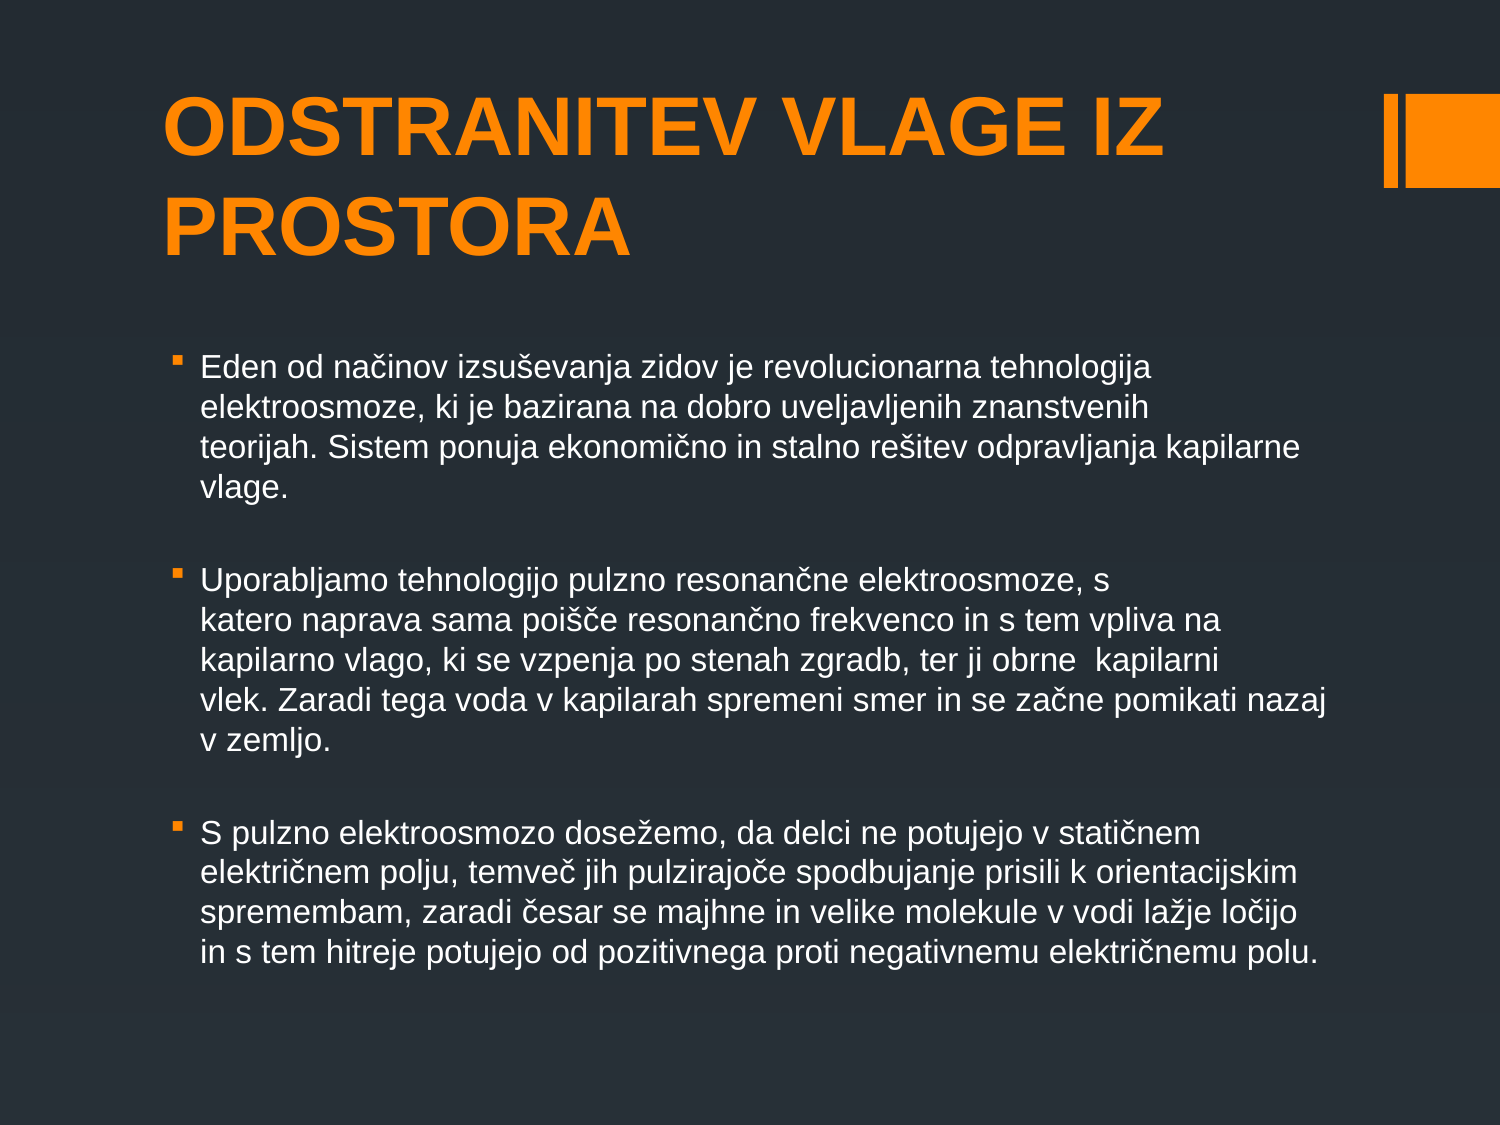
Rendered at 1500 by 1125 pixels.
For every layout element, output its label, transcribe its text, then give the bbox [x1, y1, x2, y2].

list Eden od načinov izsuševanja zidov je revolucionarna tehnologija elektroosmoze, ki je bazirana na dobro uveljavljenih znanstvenih teorijah. Sistem ponuja ekonomično in stalno rešitev odpravljanja kapilarne vlage. Uporabljamo tehnologijo pulzno resonančne elektroosmoze, s katero naprava sama poišče resonančno frekvenco in s tem vpliva na kapilarno vlago, ki se vzpenja po stenah zgradb, ter ji obrne kapilarni vlek. Zaradi tega voda v kapilarah spremeni smer in se začne pomikati nazaj v zemljo. S pulzno elektroosmozo dosežemo, da delci ne potujejo v statičnem električnem polju, temveč jih pulzirajoče spodbujanje prisili k orientacijskim spremembam, zaradi česar se majhne in velike molekule v vodi lažje ločijo in s tem hitreje potujejo od pozitivnega proti negativnemu električnemu polu. [147, 290, 1348, 977]
title ODSTRANITEV VLAGE IZ PROSTORA [147, 90, 1348, 280]
